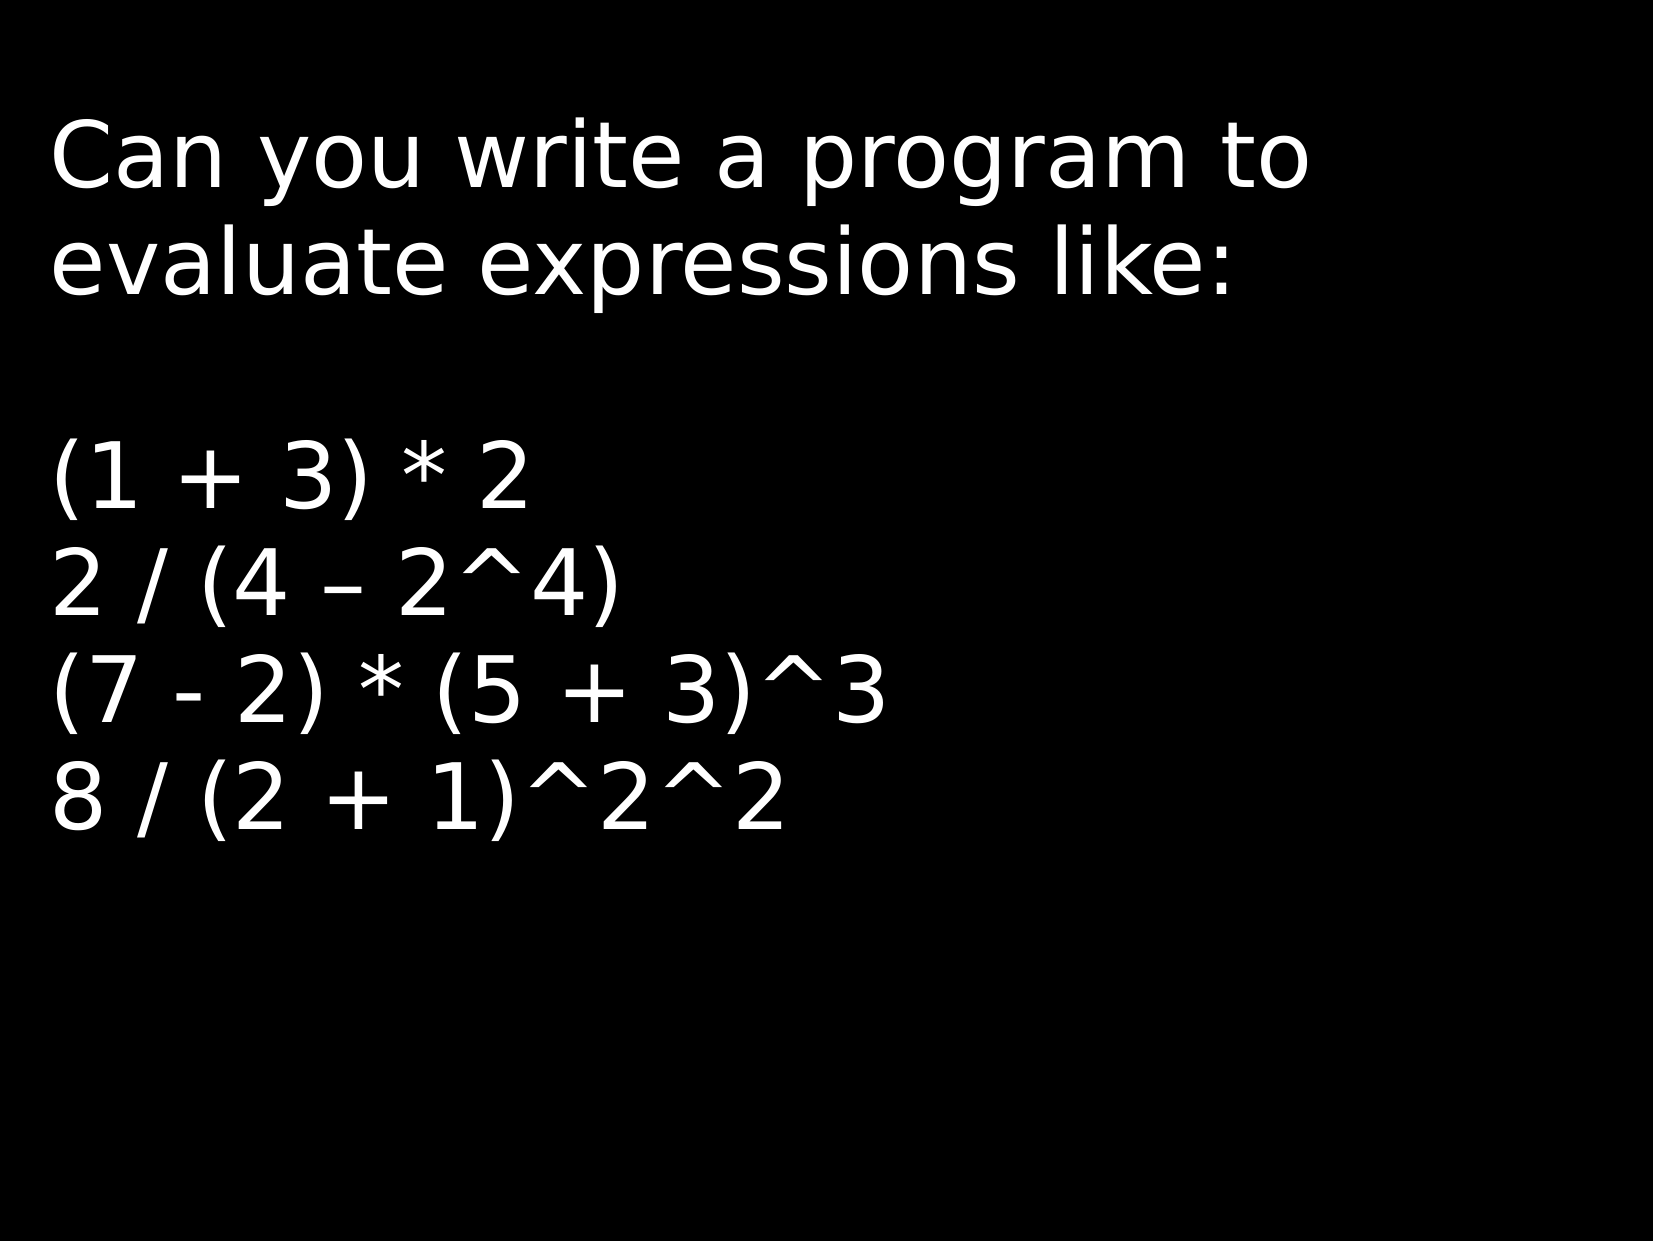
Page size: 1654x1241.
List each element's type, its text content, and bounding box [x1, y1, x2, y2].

title Can you write a program to evaluate expressions like: (1 + 3) * 2 2 / (4 – 2^4) (7 - 2) * (5 + 3)^3 8 / (2 + 1)^2^2 [49, 75, 1538, 1201]
